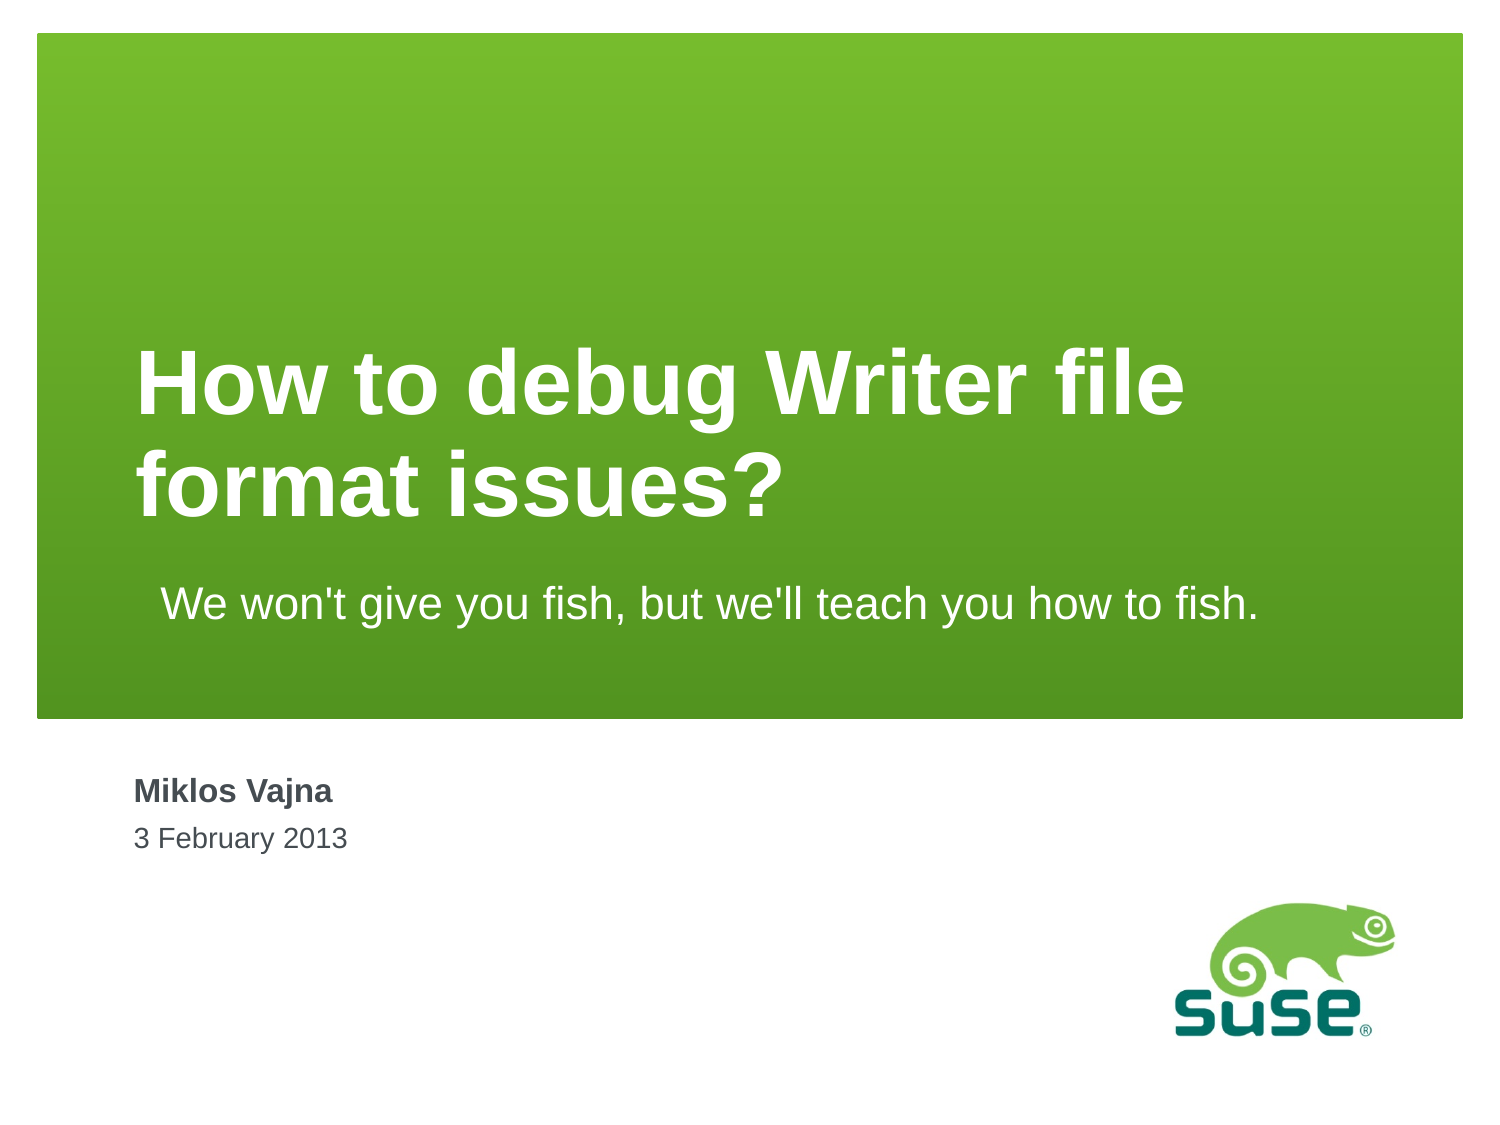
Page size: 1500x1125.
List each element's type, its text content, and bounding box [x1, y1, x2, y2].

picture [1173, 901, 1398, 1040]
title How to debug Writer file format issues? We won't give you fish, but we'll teach you how to fish. [135, 331, 1409, 640]
subtitle Miklos Vajna 3 February 2013 [133, 772, 758, 1125]
